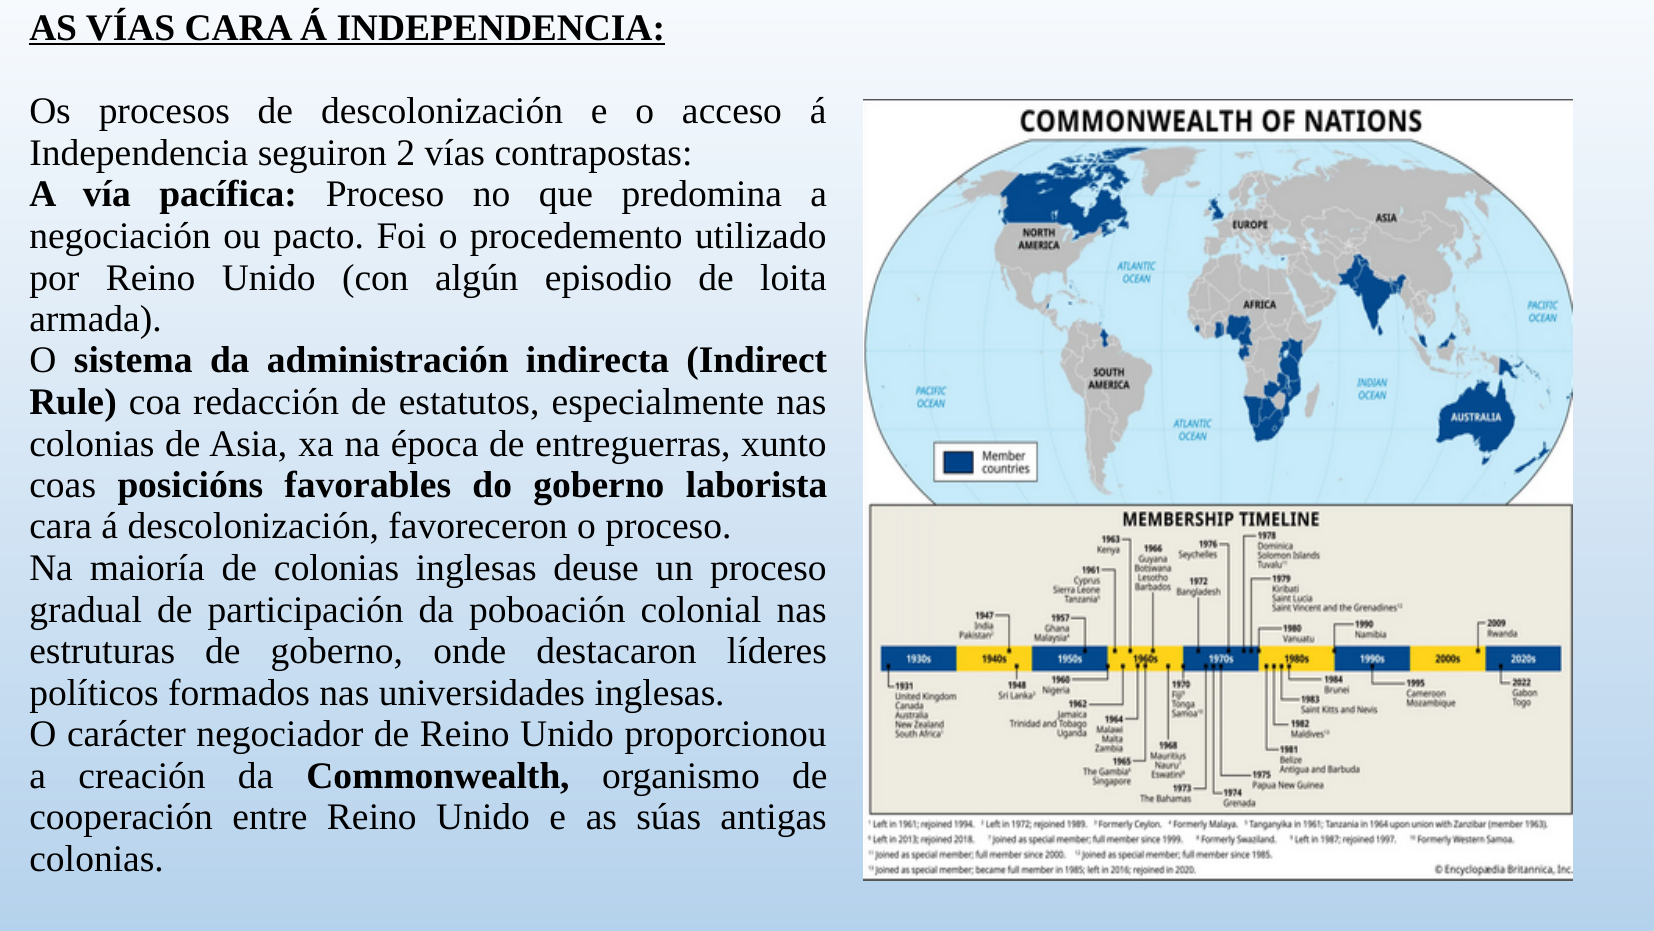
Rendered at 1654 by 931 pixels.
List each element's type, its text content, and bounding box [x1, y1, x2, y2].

text_box AS VÍAS CARA Á INDEPENDENCIA: Os procesos de descolonización e o acceso á Independencia seguiron 2 vías contrapostas: A vía pacífica: Proceso no que predomina a negociación ou pacto. Foi o procedemento utilizado por Reino Unido (con algún episodio de loita armada). O sistema da administración indirecta (Indirect Rule) coa redacción de estatutos, especialmente nas colonias de Asia, xa na época de entreguerras, xunto coas posicións favorables do goberno laborista cara á descolonización, favoreceron o proceso. Na maioría de colonias inglesas deuse un proceso gradual de participación da poboación colonial nas estruturas de goberno, onde destacaron líderes políticos formados nas universidades inglesas. O carácter negociador de Reino Unido proporcionou a creación da Commonwealth, organismo de cooperación entre Reino Unido e as súas antigas colonias. [14, 0, 843, 930]
picture [863, 99, 1573, 881]
text_box [413, 88, 444, 188]
